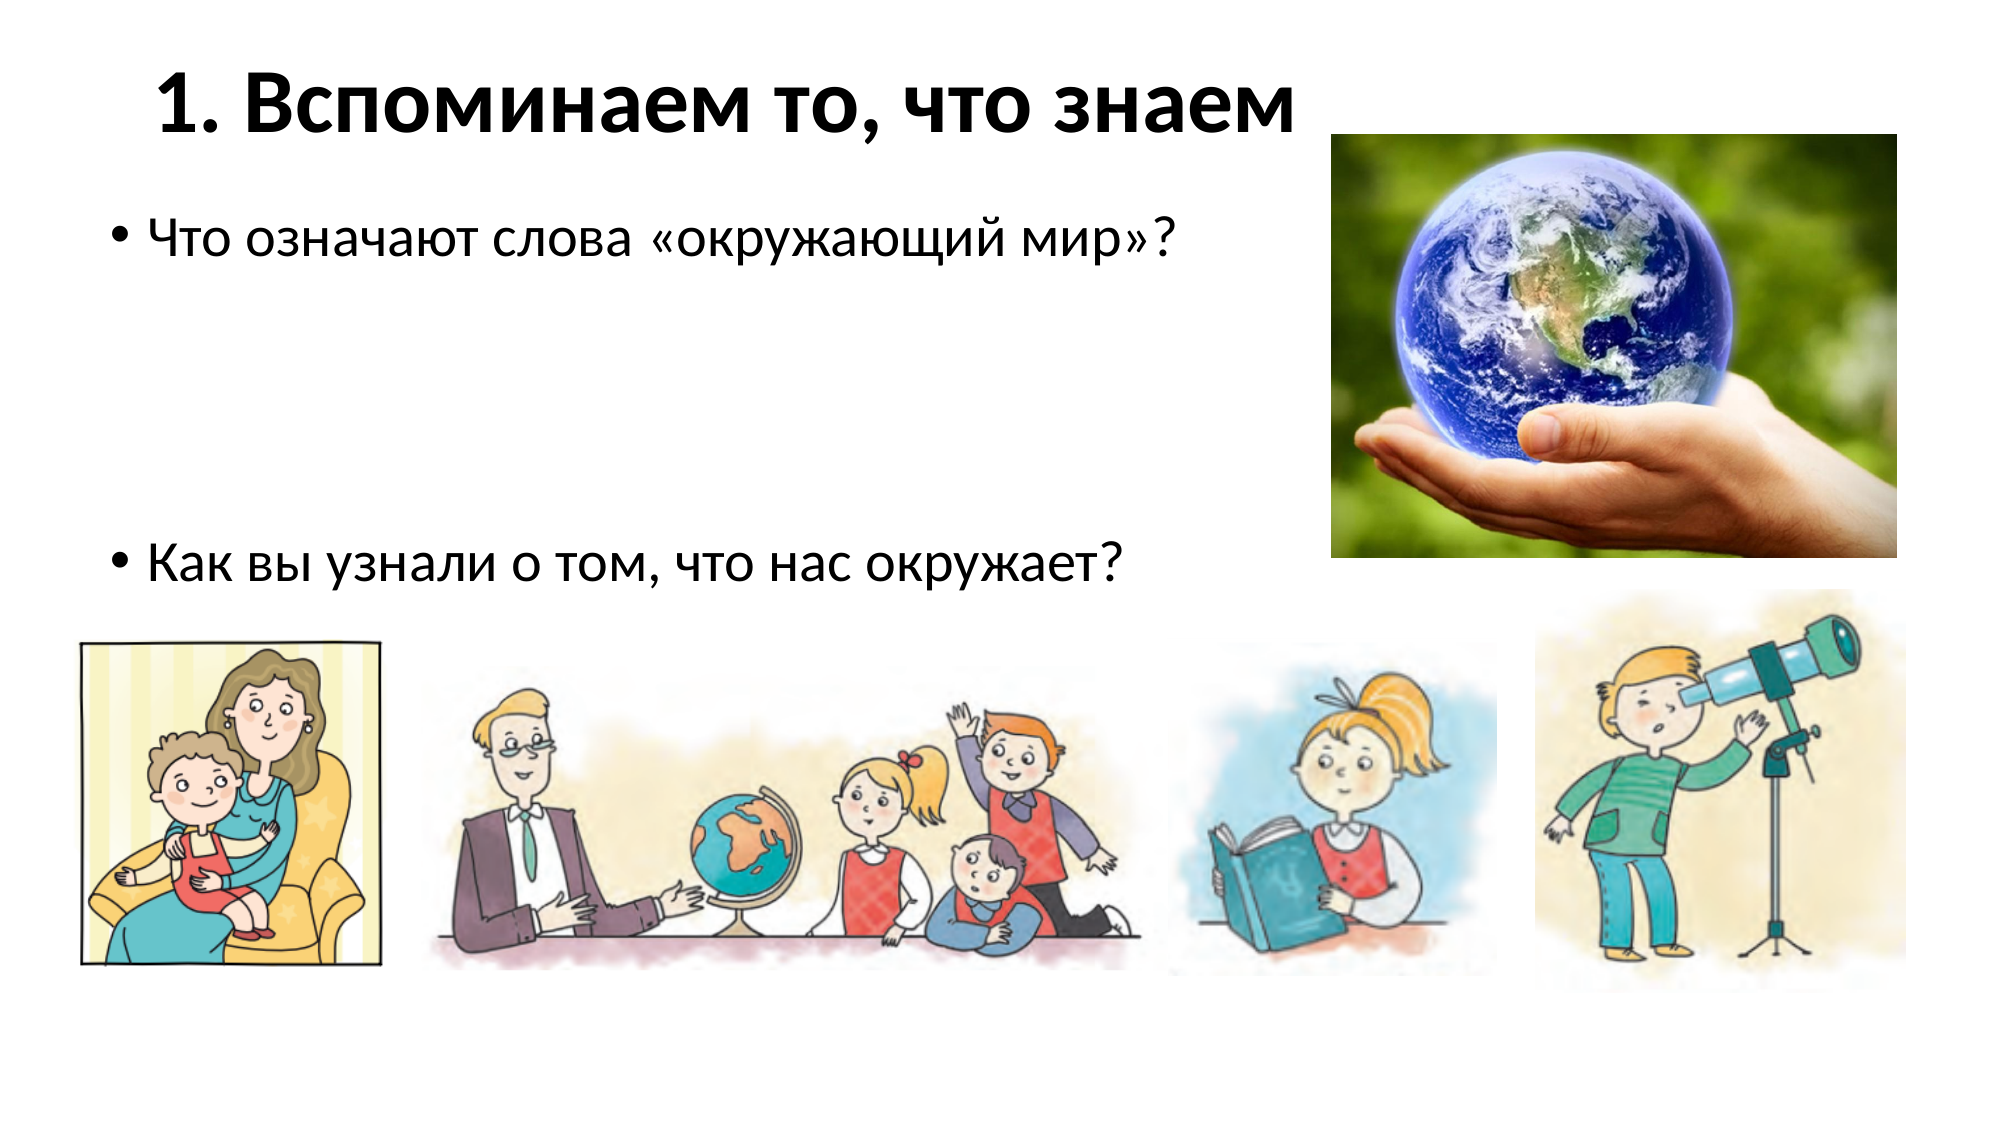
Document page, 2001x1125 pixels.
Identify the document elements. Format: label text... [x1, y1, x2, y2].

picture [421, 637, 1497, 990]
title 1. Вспоминаем то, что знаем [137, 36, 1863, 169]
text_box Как вы узнали о том, что нас окружает? [94, 523, 1236, 655]
list Что означают слова «окружающий мир»? [94, 198, 1236, 287]
picture [1331, 134, 1897, 558]
picture [1535, 589, 1906, 993]
picture [66, 637, 397, 976]
